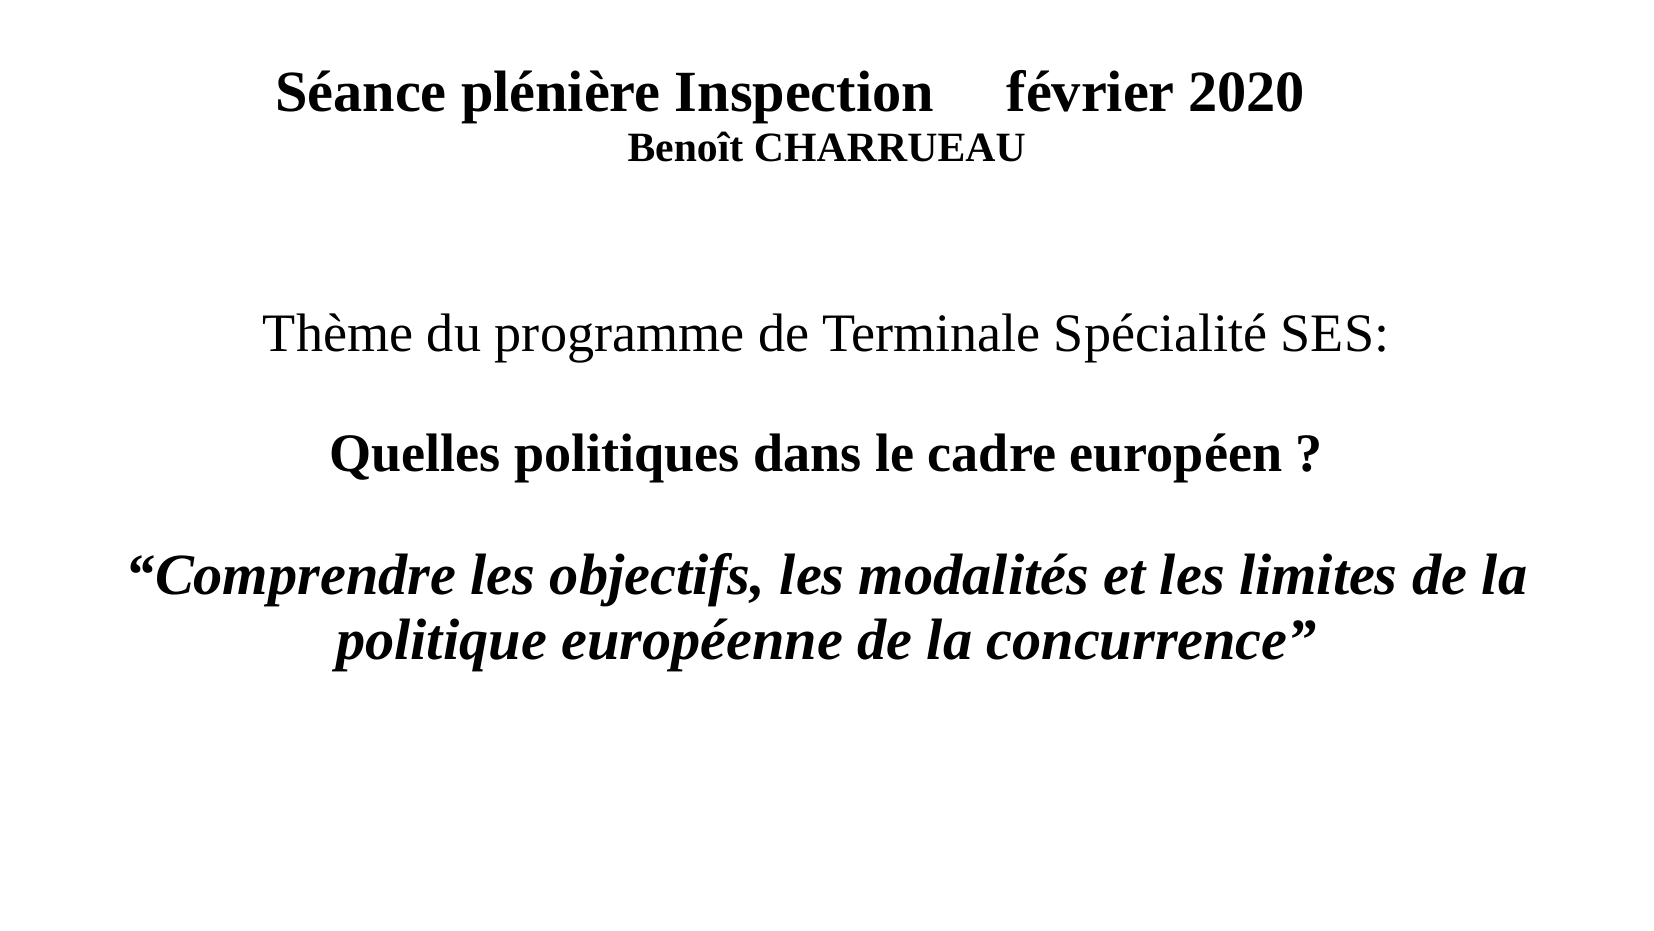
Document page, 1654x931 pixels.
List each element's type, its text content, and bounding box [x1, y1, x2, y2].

subtitle Thème du programme de Terminale Spécialité SES: Quelles politiques dans le cadre européen ? “Comprendre les objectifs, les modalités et les limites de la politique européenne de la concurrence” [82, 217, 1571, 758]
title Séance plénière Inspection février 2020 Benoît CHARRUEAU [82, 37, 1571, 193]
